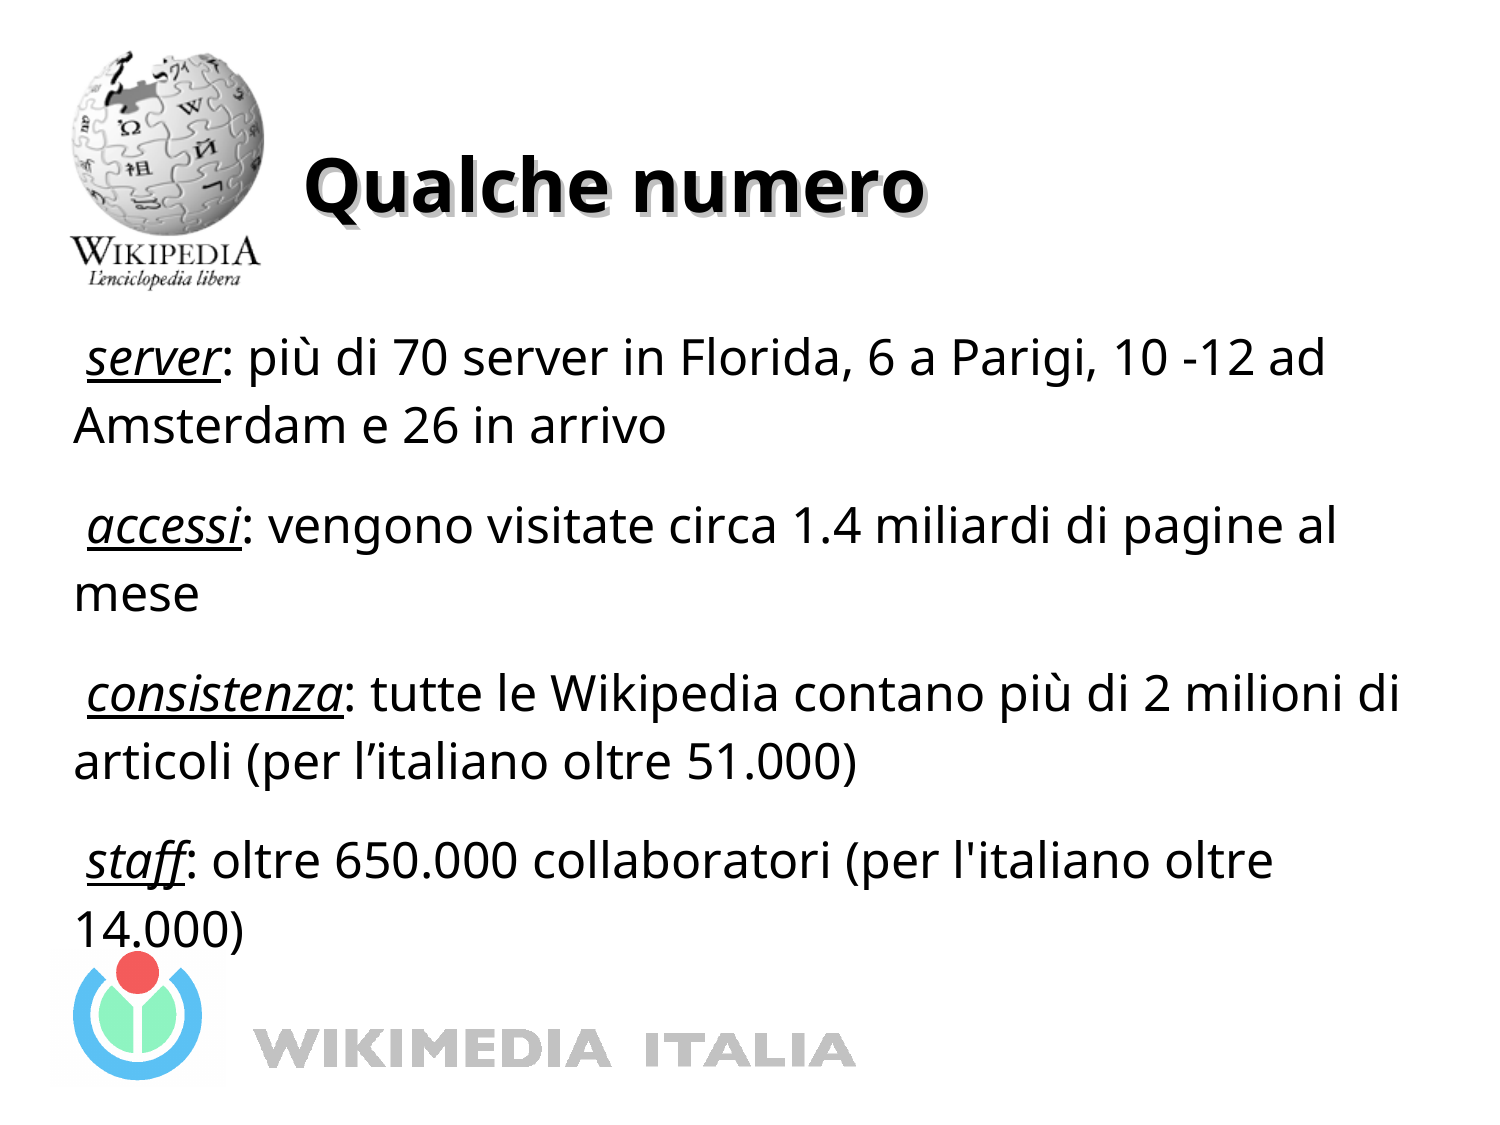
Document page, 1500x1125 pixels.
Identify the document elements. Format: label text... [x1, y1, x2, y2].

text_box Qualche numero [287, 124, 1450, 243]
chart [249, 1025, 618, 1073]
chart [637, 1025, 863, 1071]
chart [62, 50, 274, 293]
chart [50, 950, 226, 1087]
text_box server: più di 70 server in Florida, 6 a Parigi, 10 -12 ad Amsterdam e 26 in arrivo accessi: vengono visitate circa 1.4 miliardi di pagine al mese consistenza: tutte le Wikipedia contano più di 2 milioni di articoli (per l’italiano oltre 51.000) staff: oltre 650.000 collaboratori (per l'italiano oltre 14.000) [58, 314, 1459, 970]
